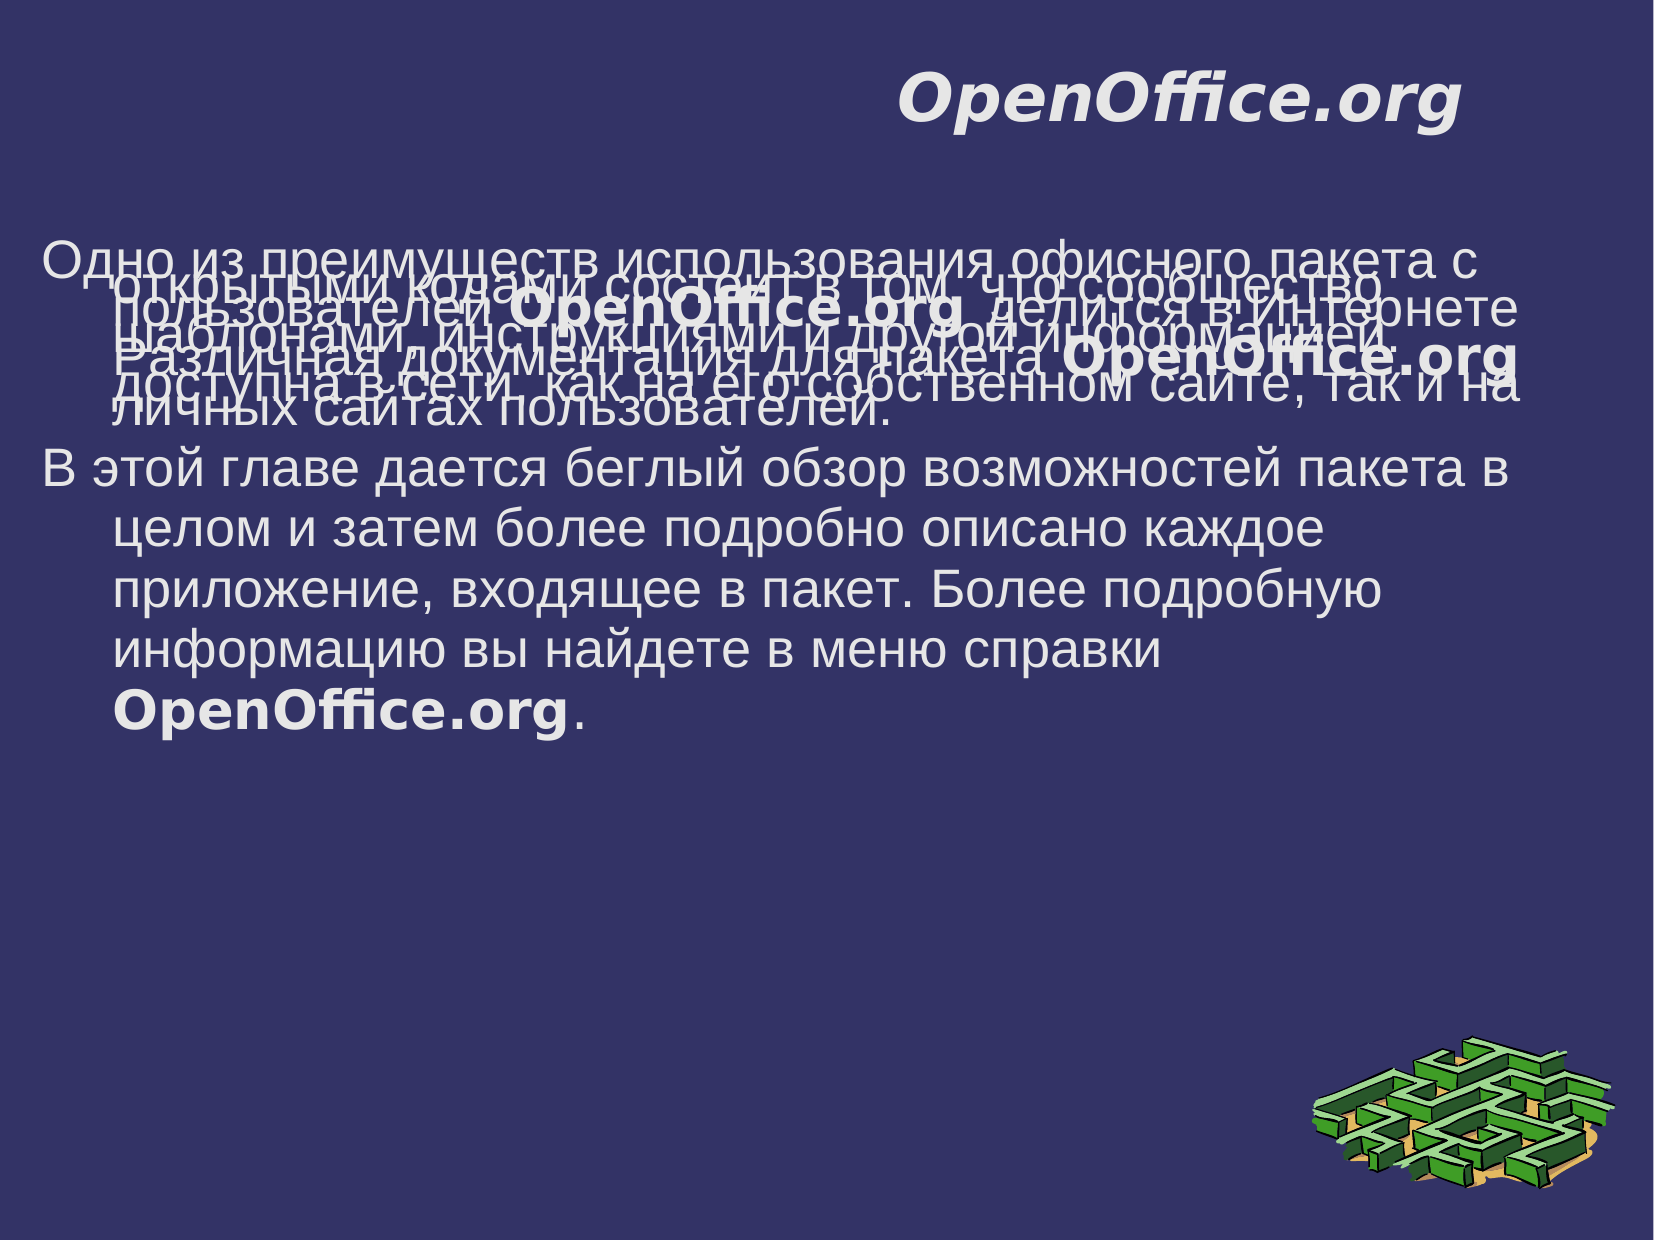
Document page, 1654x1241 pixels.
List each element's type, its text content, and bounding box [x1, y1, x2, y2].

title OpenOffice.org [738, 19, 1625, 178]
list Одно из преимуществ использования офисного пакета с открытыми кодами состоит в том, что со­общество пользователей OpenOffice.org делится в Интернете шаблонами, инструкциями и другой информацией. Различная документация для пакета OpenOffice.org доступна в сети, как на его соб­ственном сайте, так и на личных сайтах пользователей. В этой главе дается беглый обзор возможностей пакета в целом и затем более подробно описано каждое приложение, входящее в пакет. Более подробную информацию вы найдете в меню справки OpenOffice.org. [29, 265, 1565, 1085]
